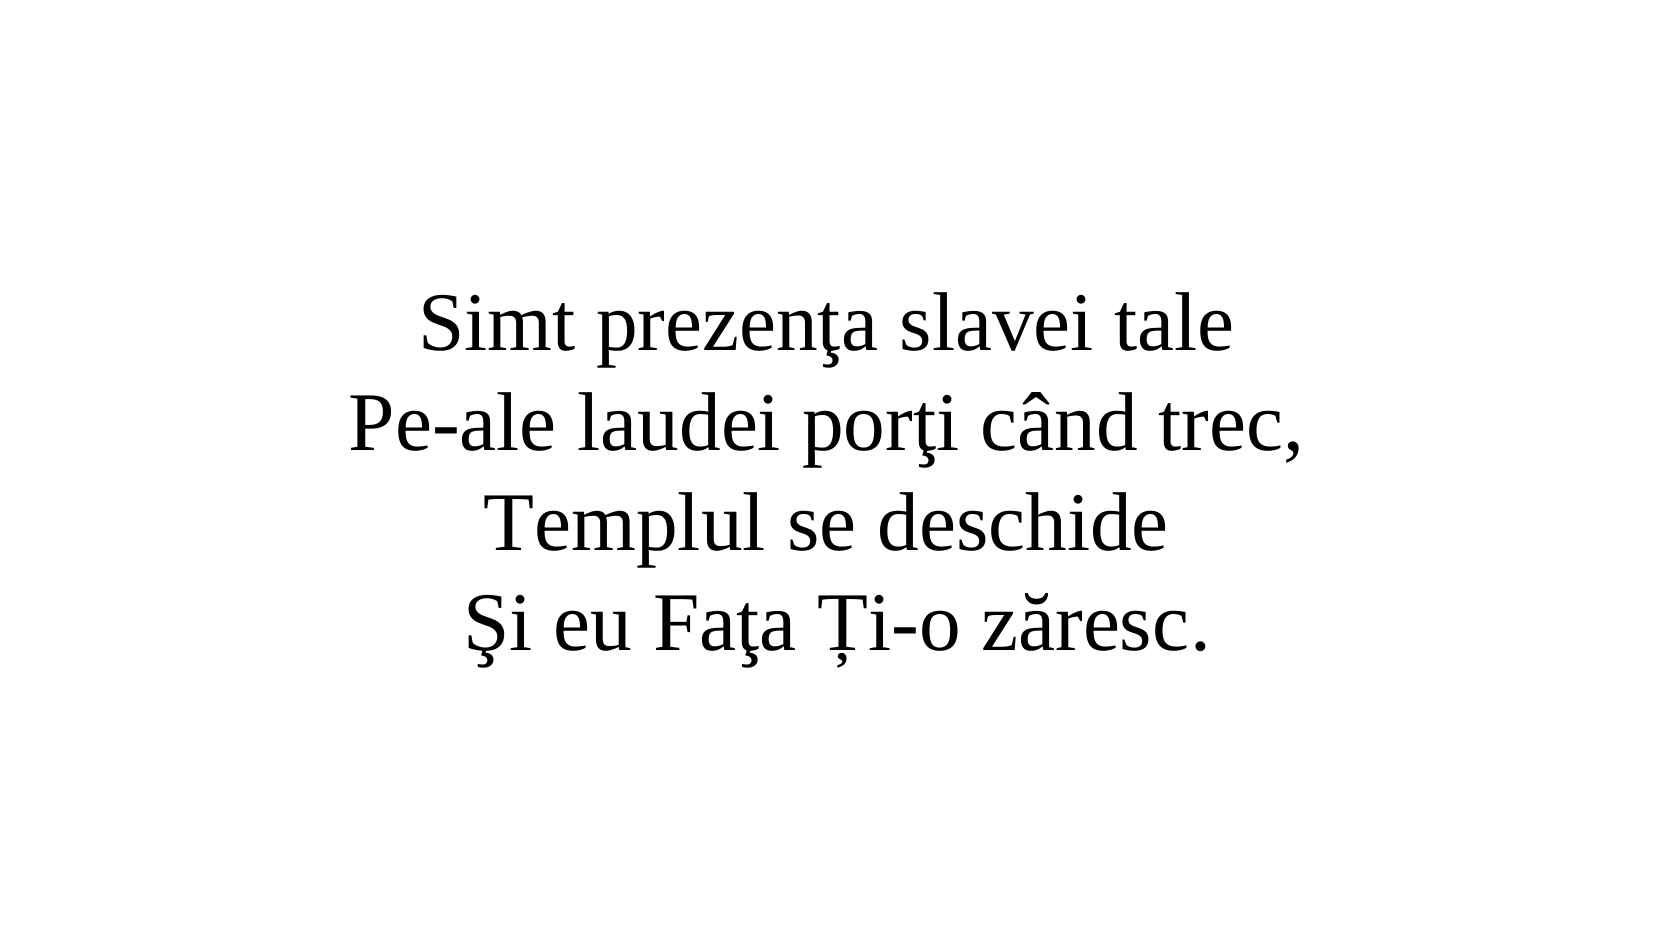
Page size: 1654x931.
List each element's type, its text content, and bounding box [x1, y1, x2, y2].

subtitle Simt prezenţa slavei tale Pe-ale laudei porţi când trec, Templul se deschide Şi eu Faţa Ți-o zăresc. [0, 259, 1654, 661]
